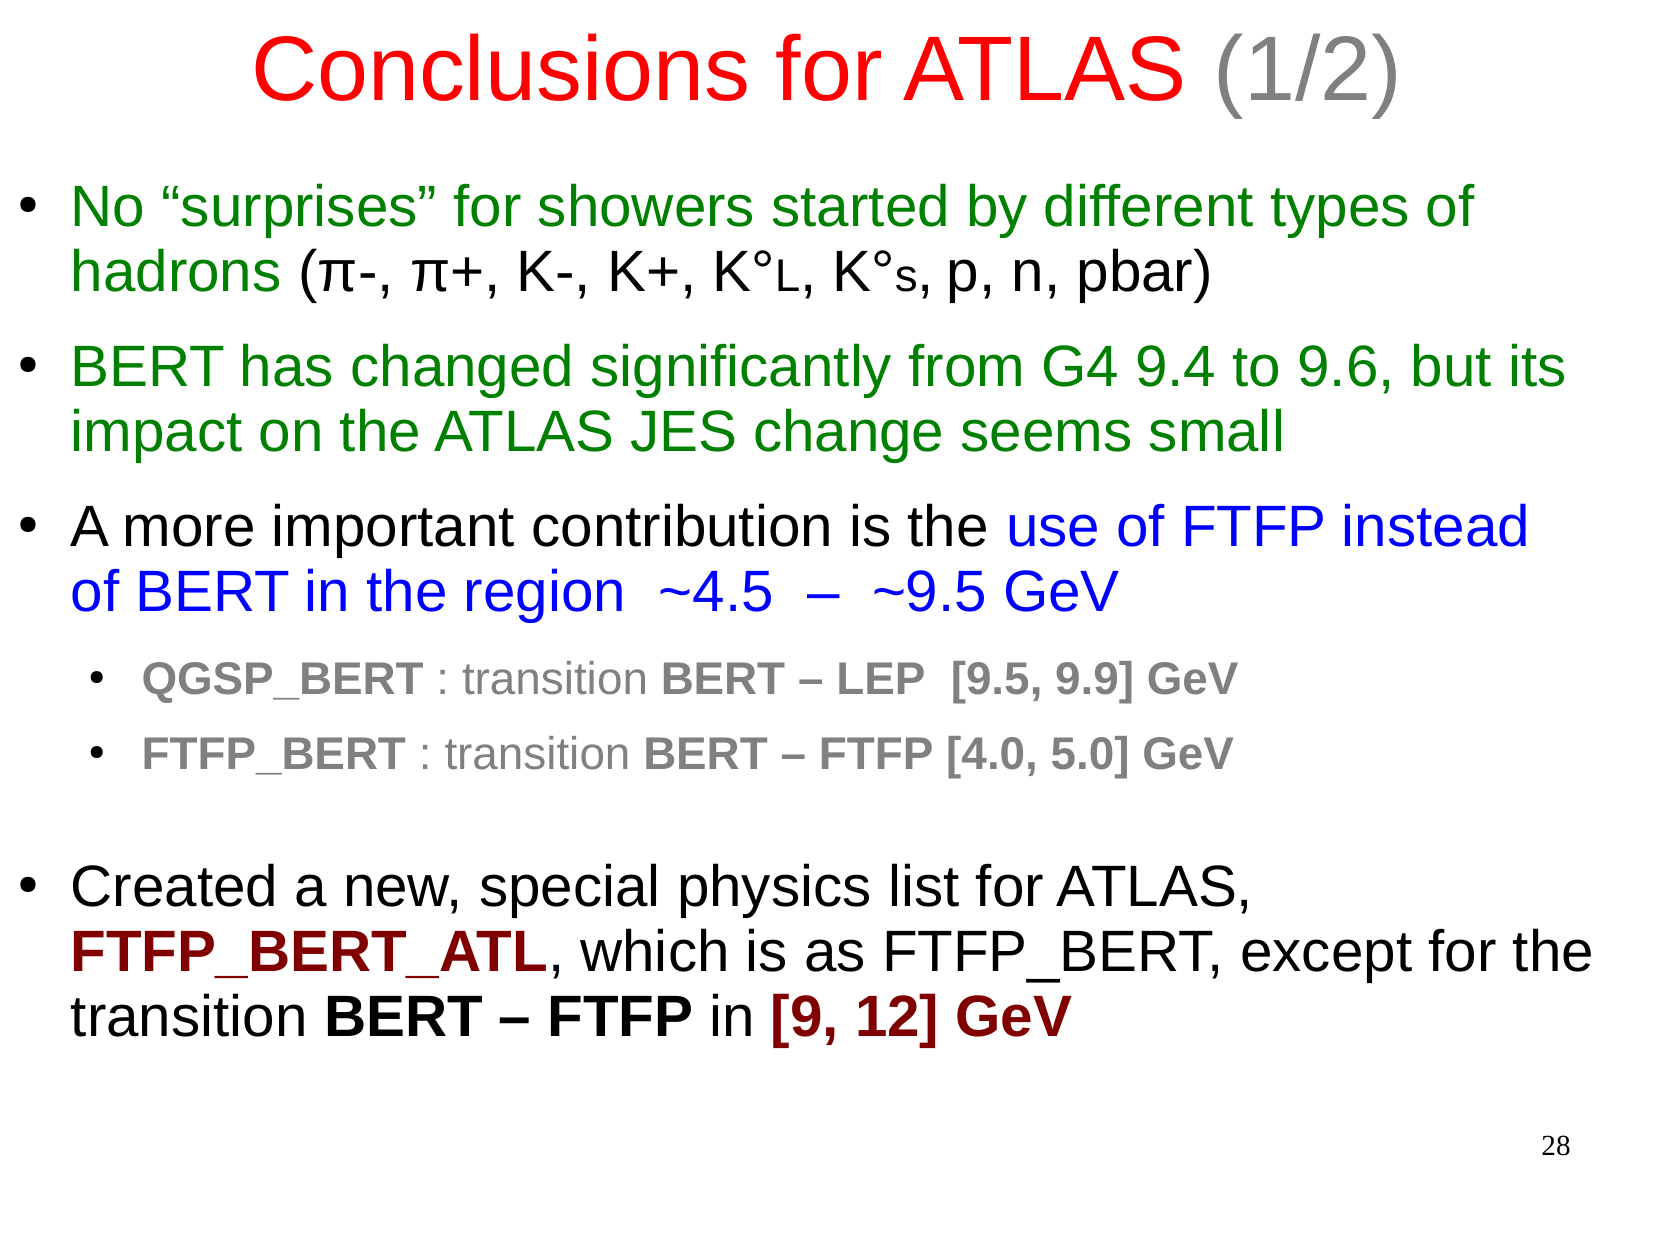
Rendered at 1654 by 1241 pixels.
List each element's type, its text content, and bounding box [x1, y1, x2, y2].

list No “surprises” for showers started by different types of hadrons (π-, π+, K-, K+, K°L, K°s, p, n, pbar) BERT has changed significantly from G4 9.4 to 9.6, but its impact on the ATLAS JES change seems small A more important contribution is the use of FTFP instead of BERT in the region ~4.5 – ~9.5 GeV QGSP_BERT : transition BERT – LEP [9.5, 9.9] GeV FTFP_BERT : transition BERT – FTFP [4.0, 5.0] GeV Created a new, special physics list for ATLAS, FTFP_BERT_ATL, which is as FTFP_BERT, except for the transition BERT – FTFP in [9, 12] GeV [0, 174, 1654, 1201]
title Conclusions for ATLAS (1/2) [0, 8, 1654, 129]
